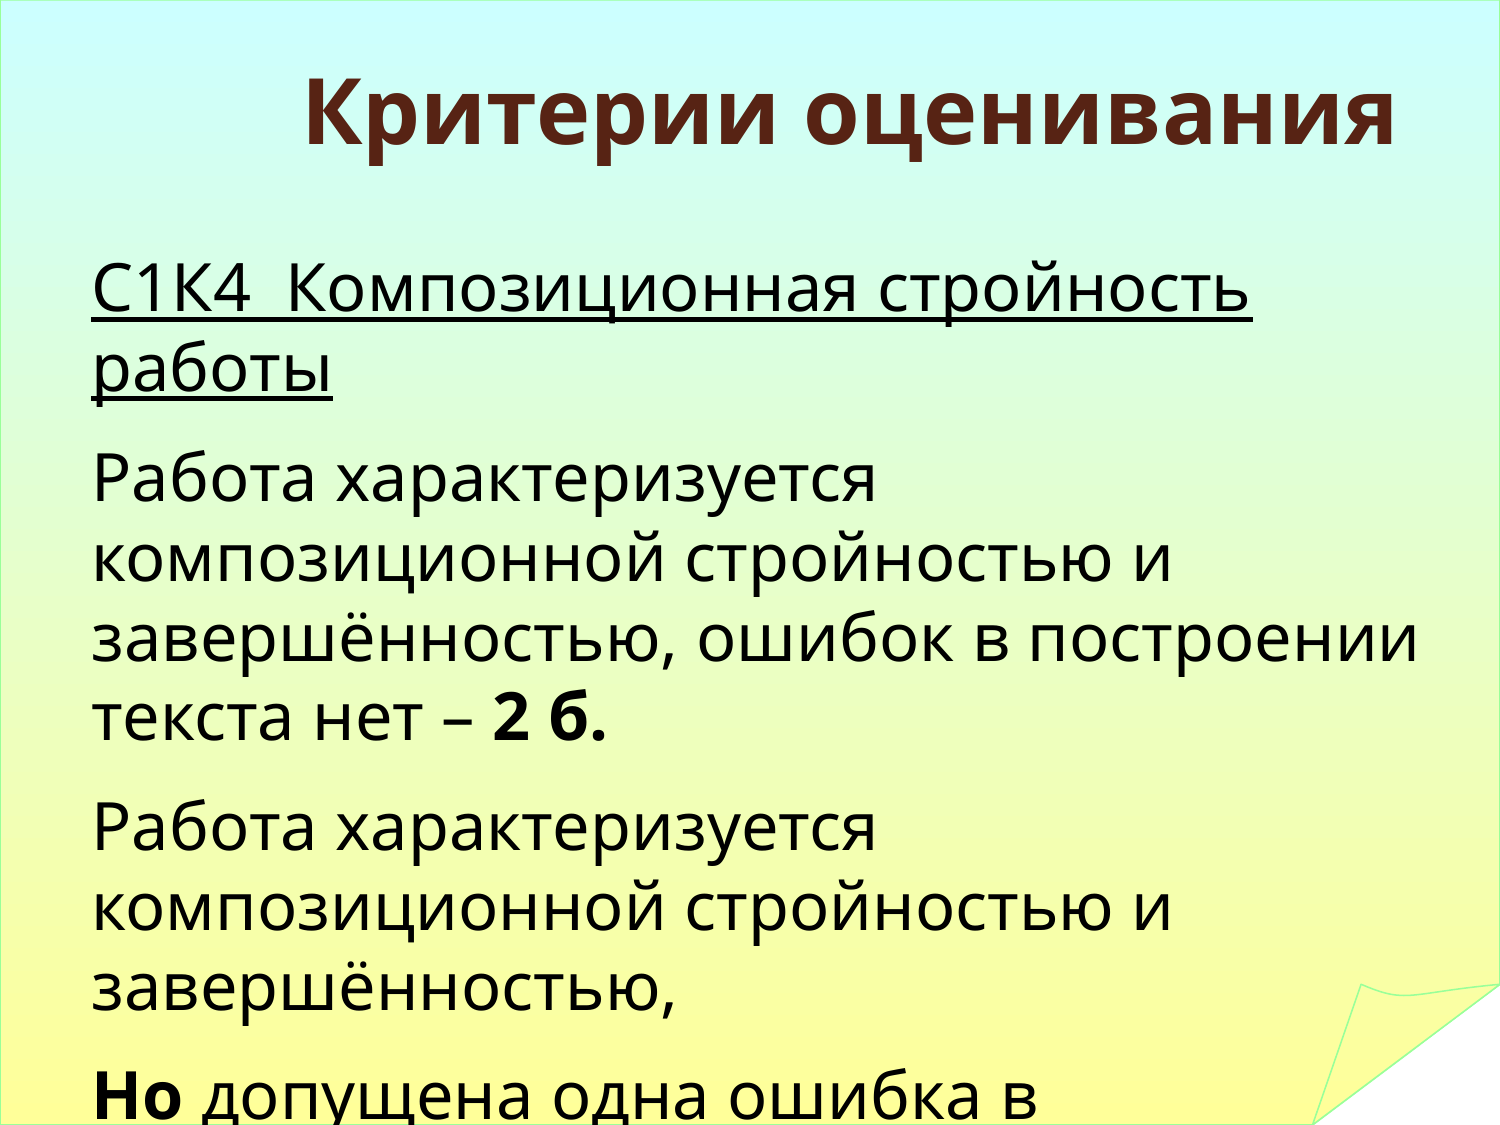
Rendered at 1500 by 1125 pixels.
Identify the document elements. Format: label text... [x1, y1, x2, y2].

text_box [0, 0, 1500, 1125]
text_box [212, 1088, 228, 1114]
text_box [602, 1088, 618, 1114]
title Критерии оценивания [235, 45, 1466, 233]
text_box [208, 1119, 233, 1125]
text_box [598, 1119, 623, 1125]
list С1К4 Композиционная стройность работы Работа характеризуется композиционной стройностью и завершённостью, ошибок в построении текста нет – 2 б. Работа характеризуется композиционной стройностью и завершённостью, Но допущена одна ошибка в построении текста – 1 б. В работе допущено две и более ошибки в построении текста - 0 б. [76, 237, 1466, 1025]
